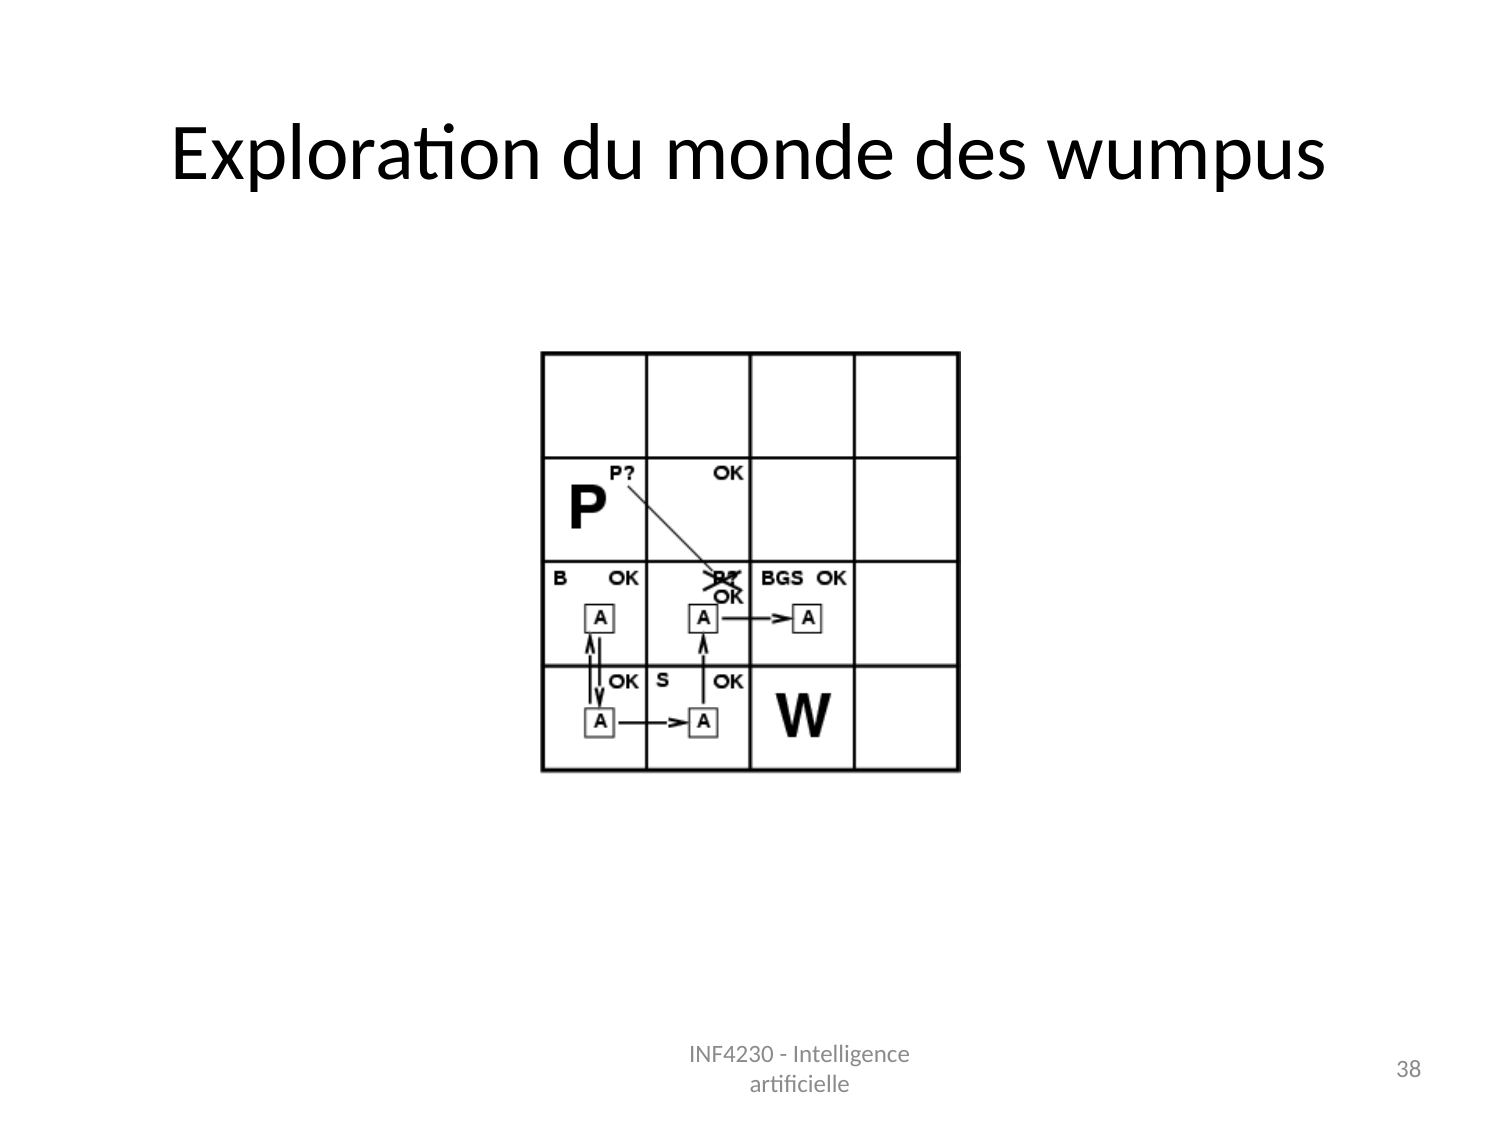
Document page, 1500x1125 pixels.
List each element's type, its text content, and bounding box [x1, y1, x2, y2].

picture [539, 350, 961, 775]
footer INF4230 - Intelligence artificielle [624, 1028, 975, 1107]
slide_number <numéro> [1260, 1028, 1437, 1107]
title Exploration du monde des wumpus [112, 53, 1388, 242]
